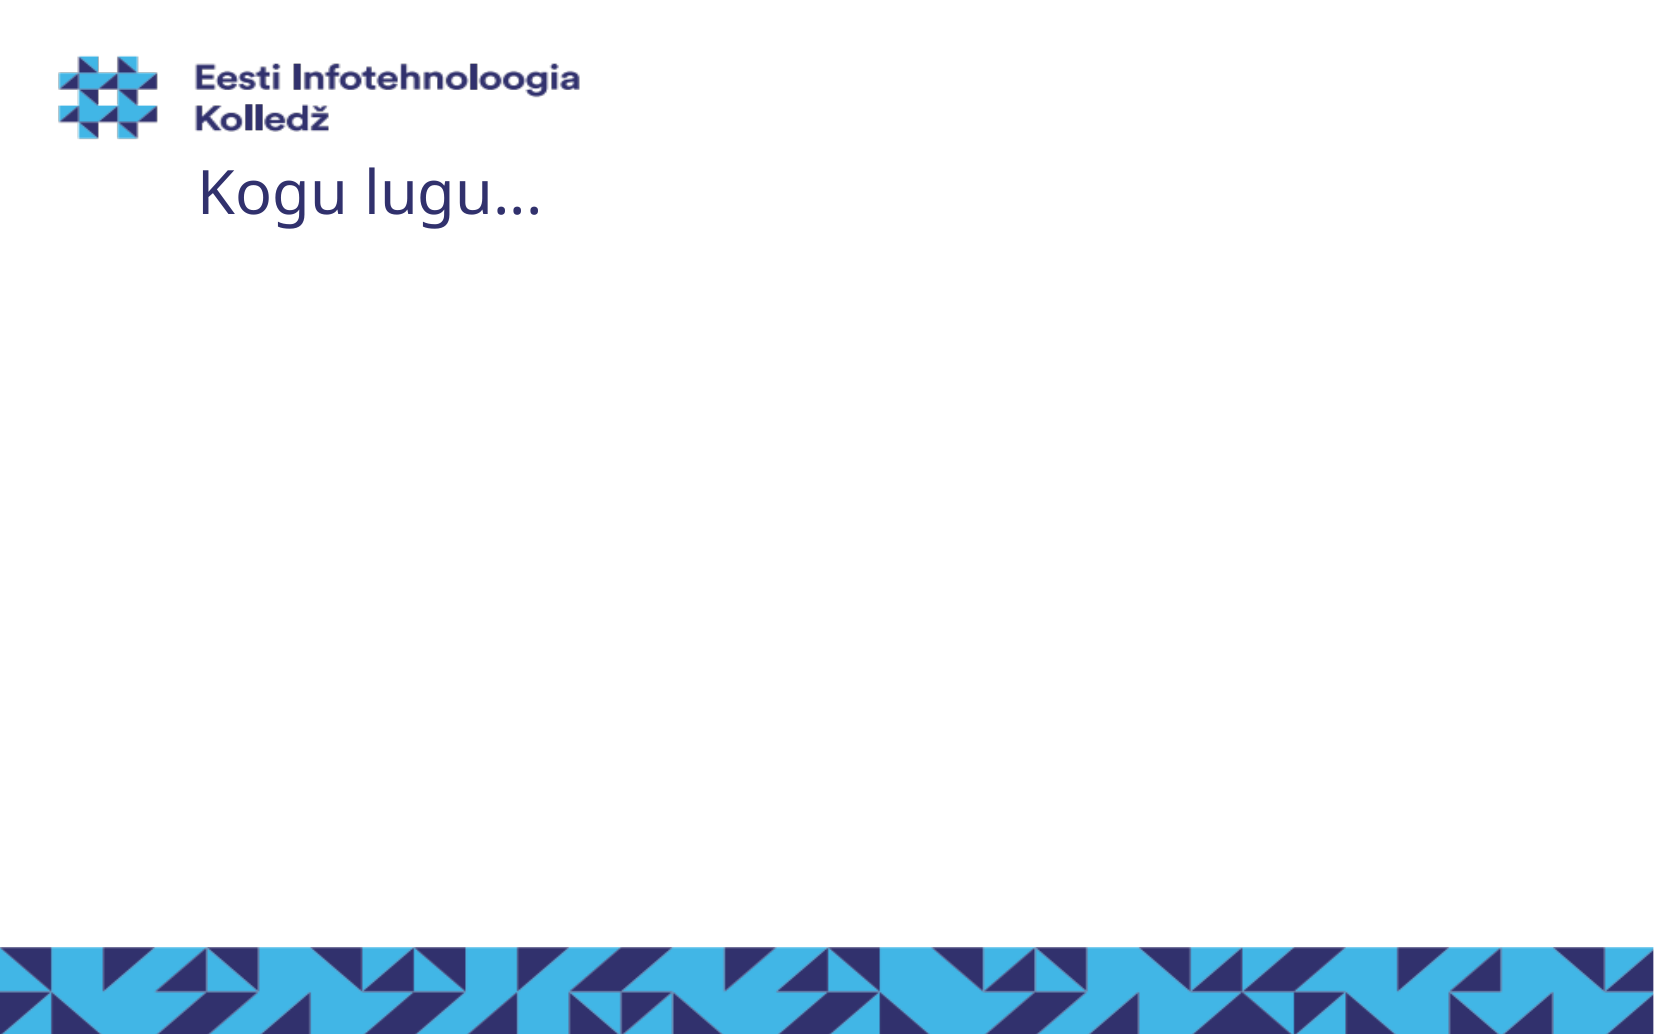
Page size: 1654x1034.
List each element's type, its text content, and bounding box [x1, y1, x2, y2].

title Kogu lugu... [197, 104, 1334, 277]
